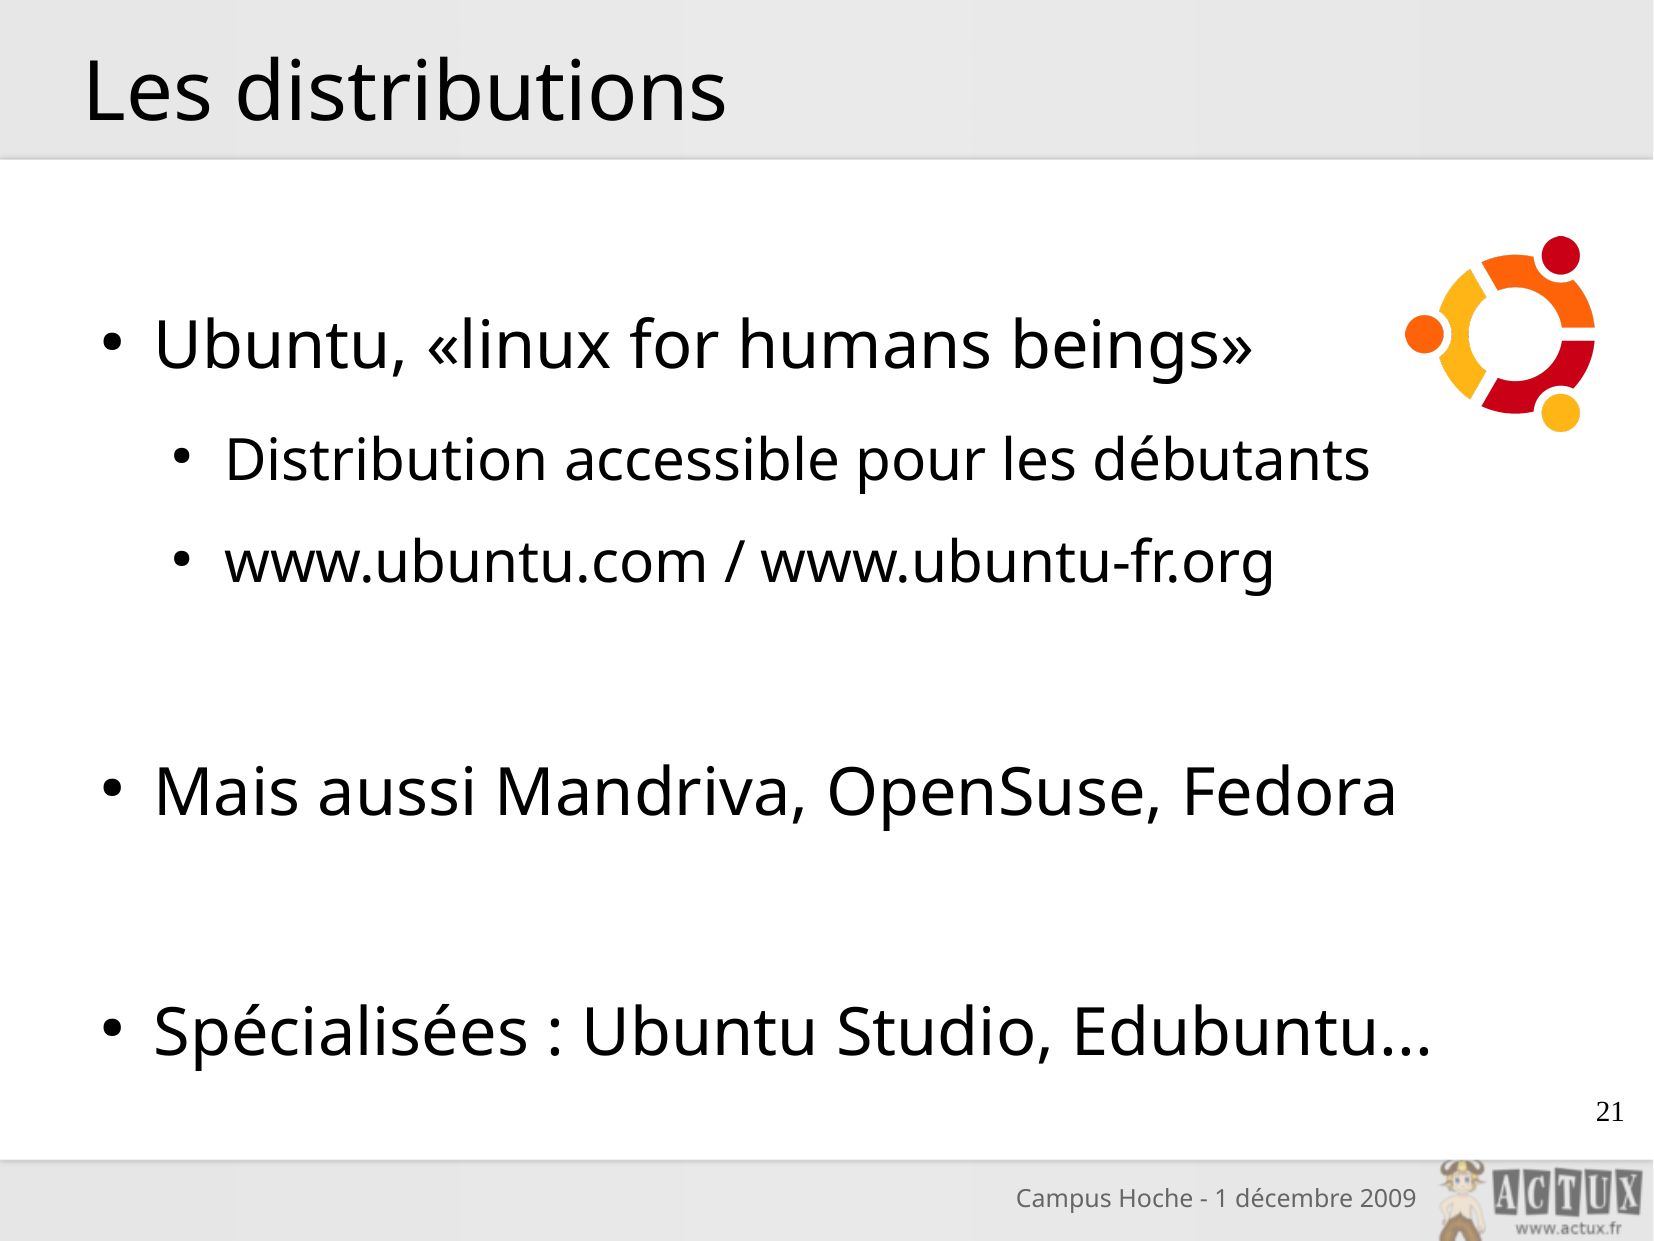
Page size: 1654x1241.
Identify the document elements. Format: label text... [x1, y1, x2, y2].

list Ubuntu, «linux for humans beings» Distribution accessible pour les débutants www.ubuntu.com / www.ubuntu-fr.org Mais aussi Mandriva, OpenSuse, Fedora Spécialisées : Ubuntu Studio, Edubuntu... [82, 177, 1571, 1109]
title Les distributions [82, 29, 1571, 148]
picture [0, 0, 1654, 1241]
